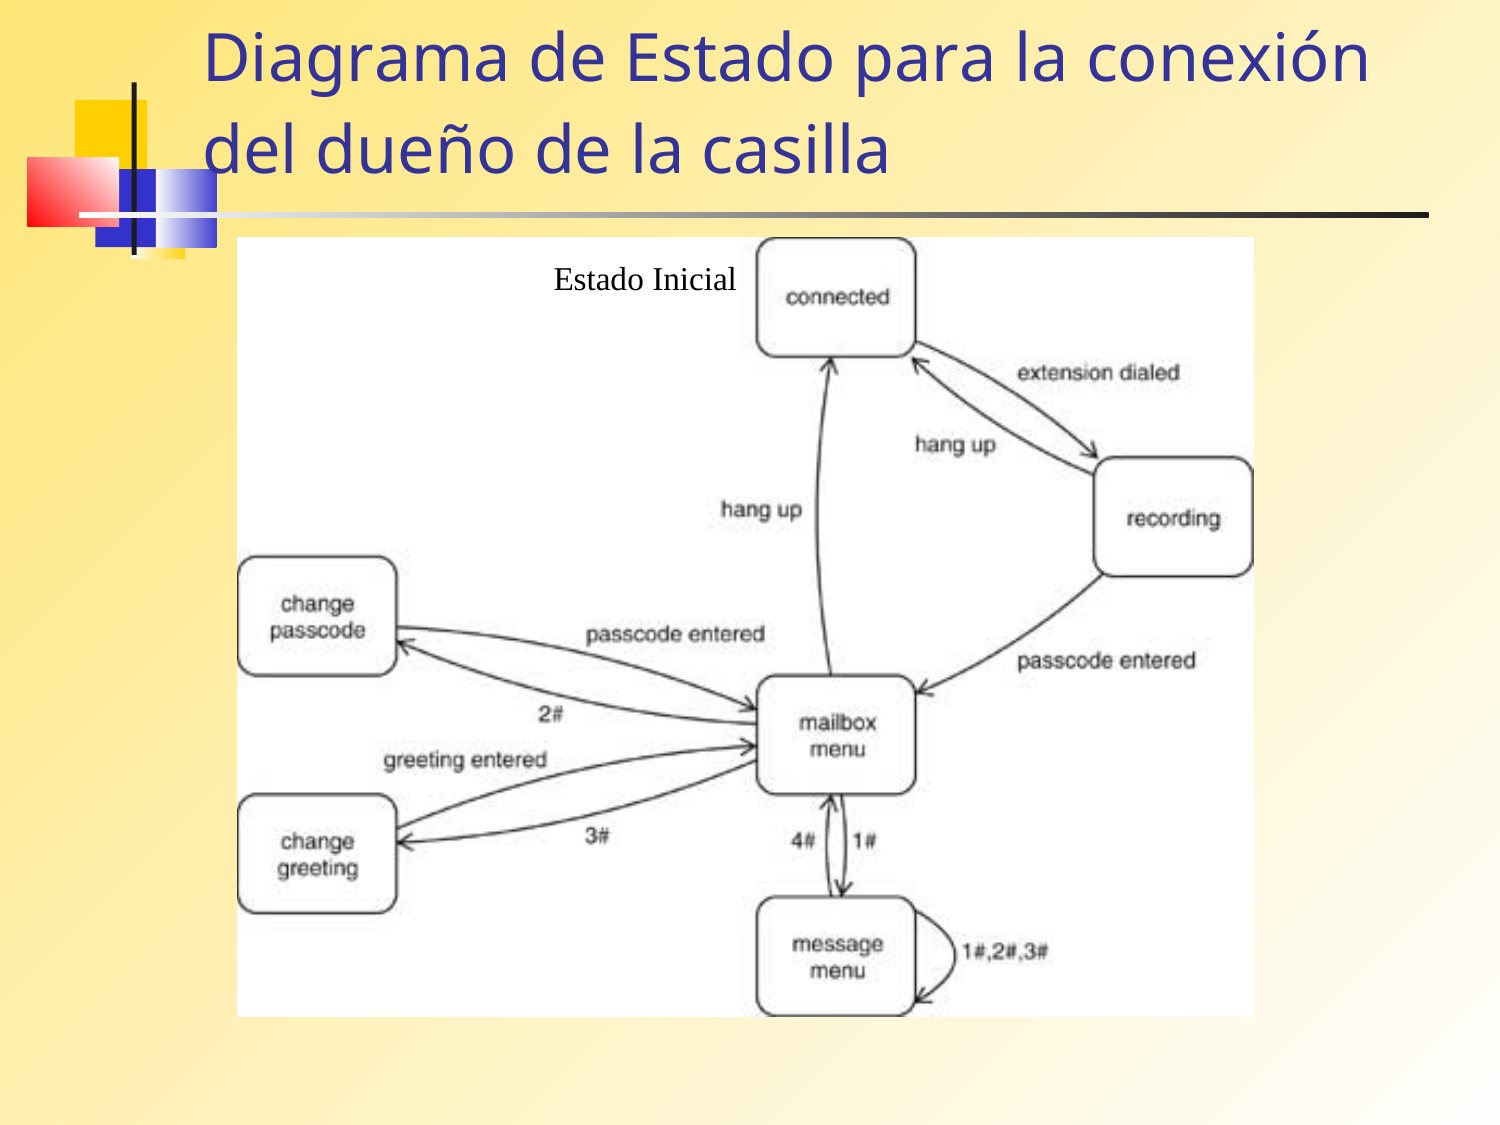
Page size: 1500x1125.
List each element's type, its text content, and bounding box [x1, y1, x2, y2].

title Diagrama de Estado para la conexión del dueño de la casilla [187, 23, 1466, 201]
picture [237, 237, 1254, 1017]
text_box Estado Inicial [538, 249, 753, 306]
